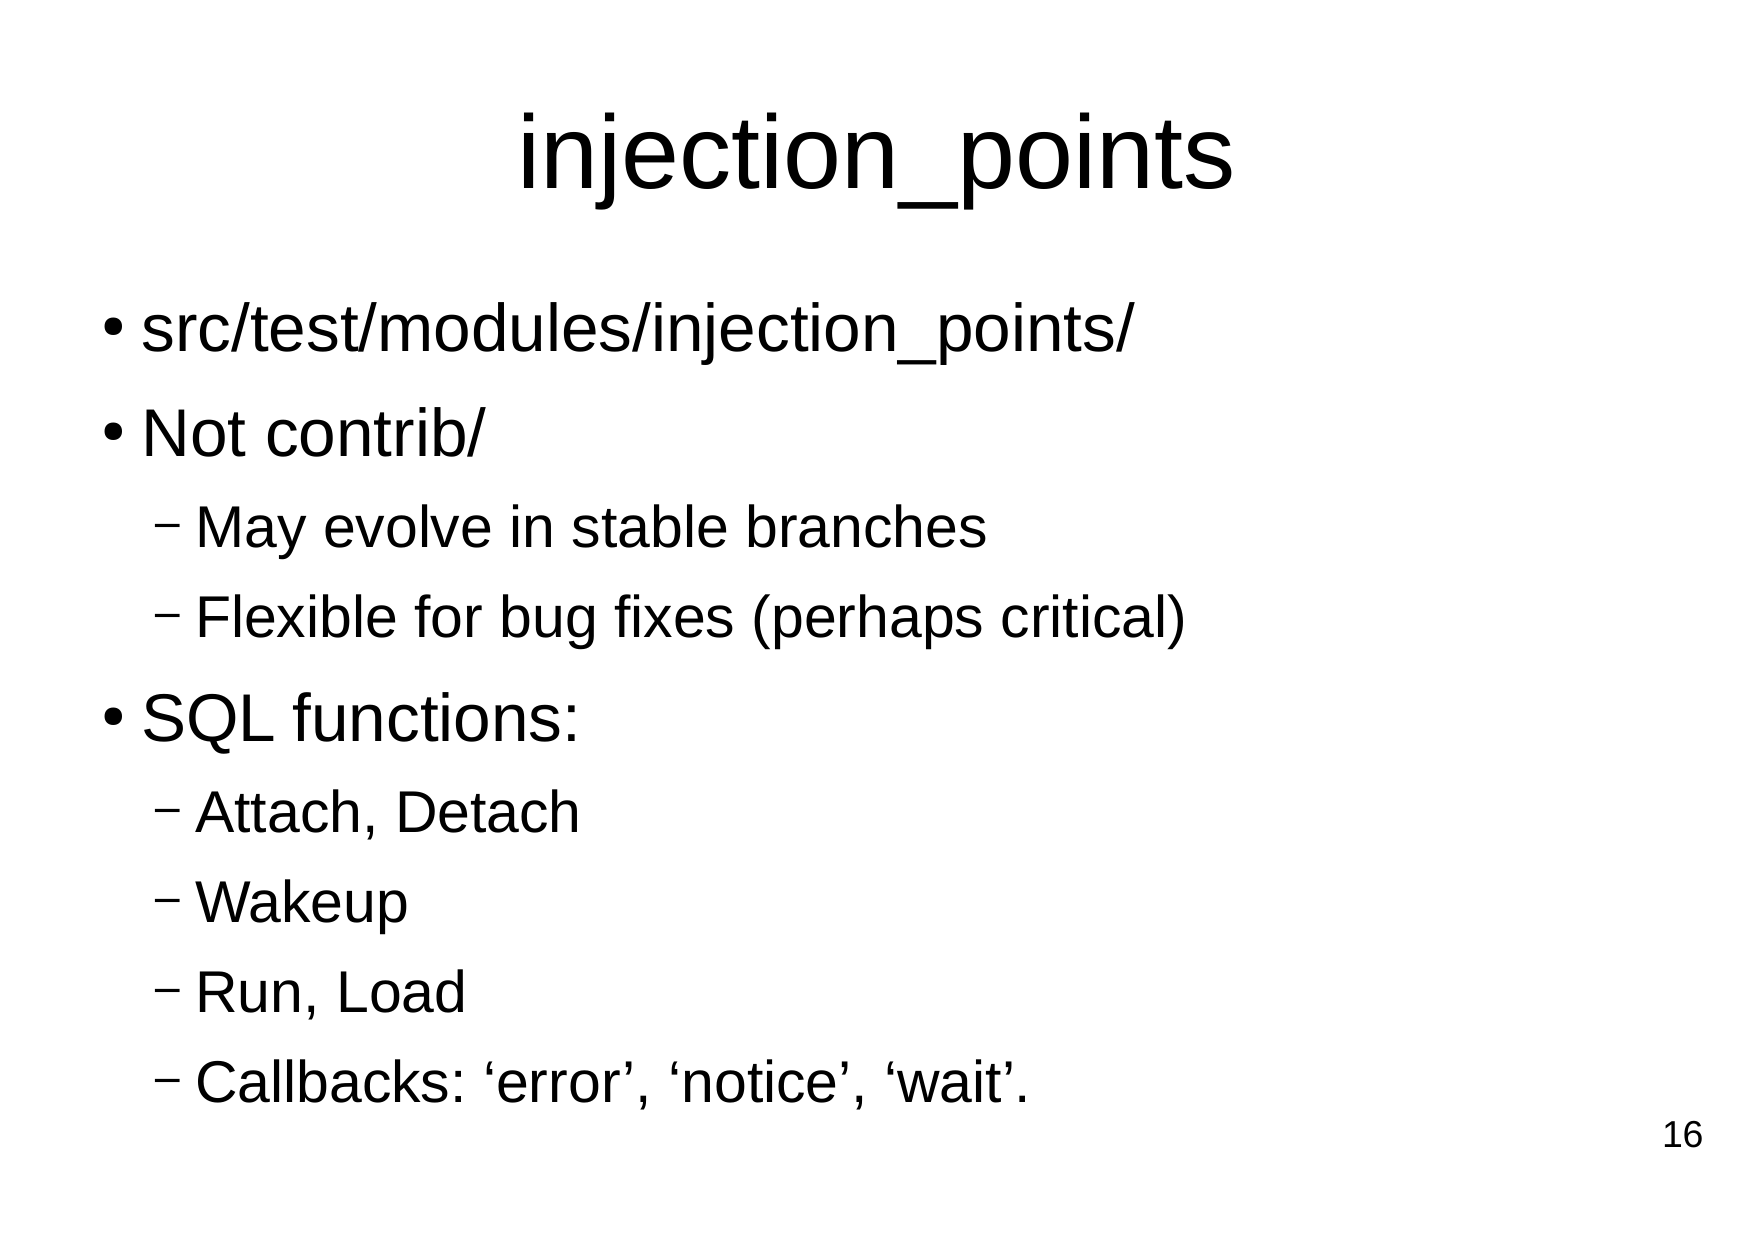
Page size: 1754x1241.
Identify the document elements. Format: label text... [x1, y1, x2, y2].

title injection_points [87, 49, 1667, 257]
list src/test/modules/injection_points/ Not contrib/ May evolve in stable branches Flexible for bug fixes (perhaps critical) SQL functions: Attach, Detach Wakeup Run, Load Callbacks: ‘error’, ‘notice’, ‘wait’. [87, 290, 1667, 1120]
text_box <number> [1447, 1106, 1719, 1201]
